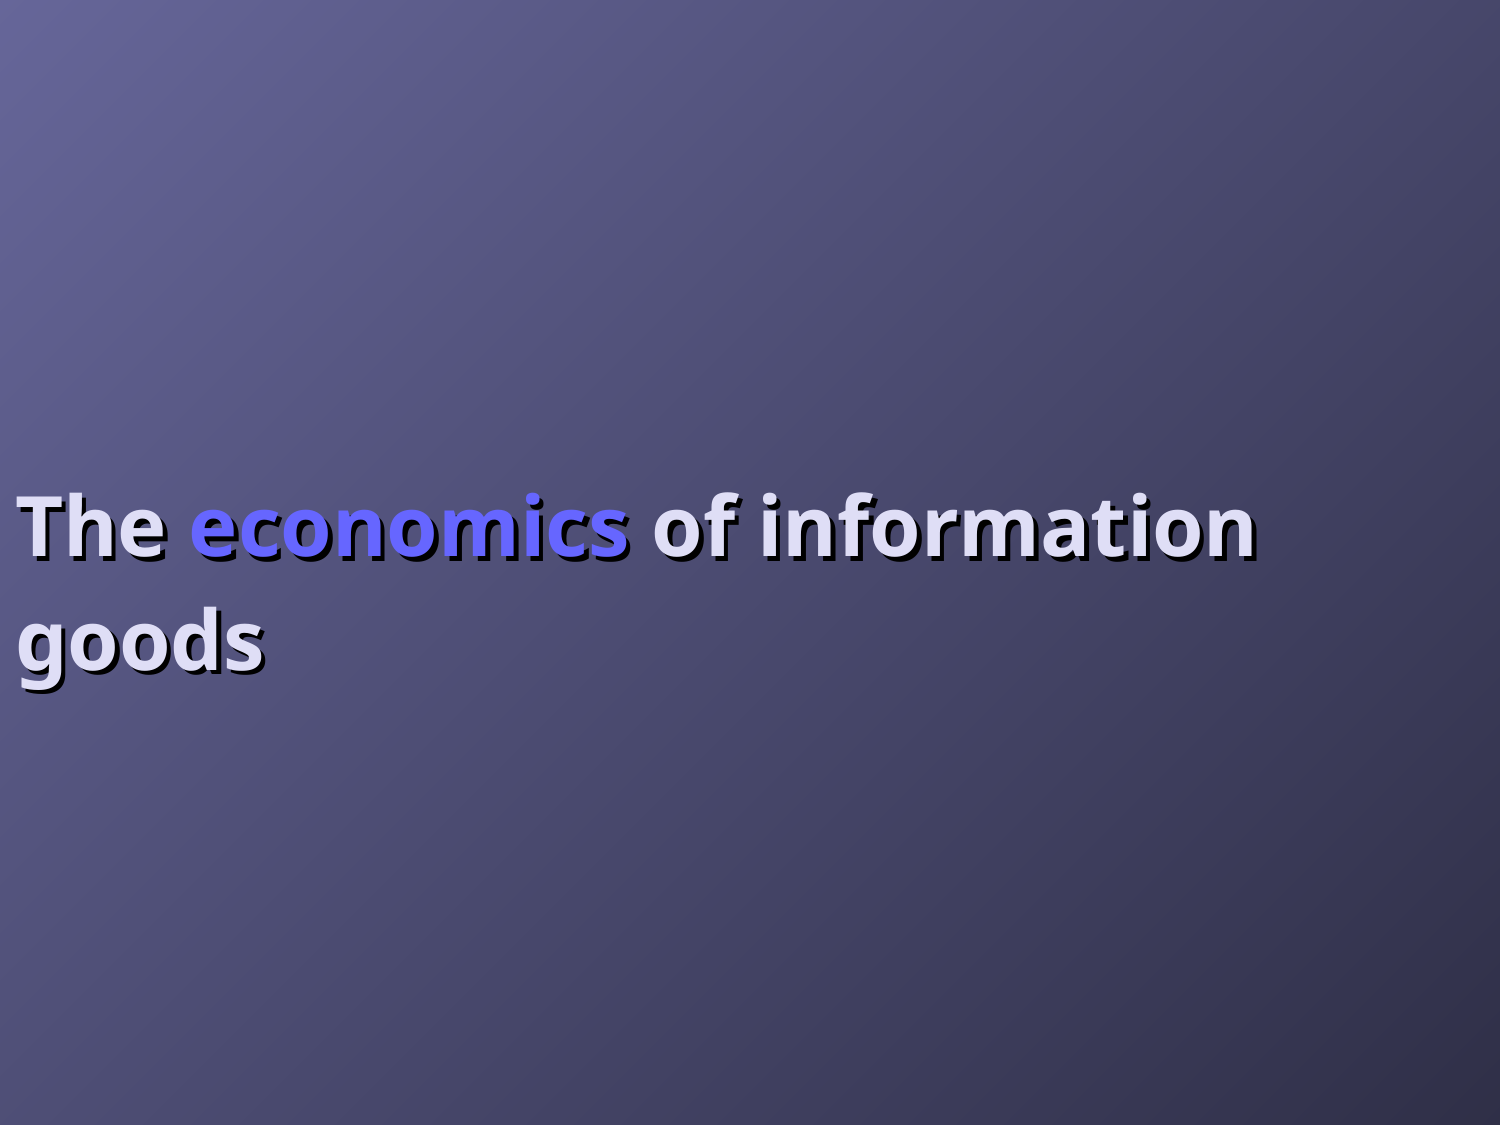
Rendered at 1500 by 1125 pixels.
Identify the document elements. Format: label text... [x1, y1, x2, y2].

title The economics of information goods [0, 487, 1500, 676]
